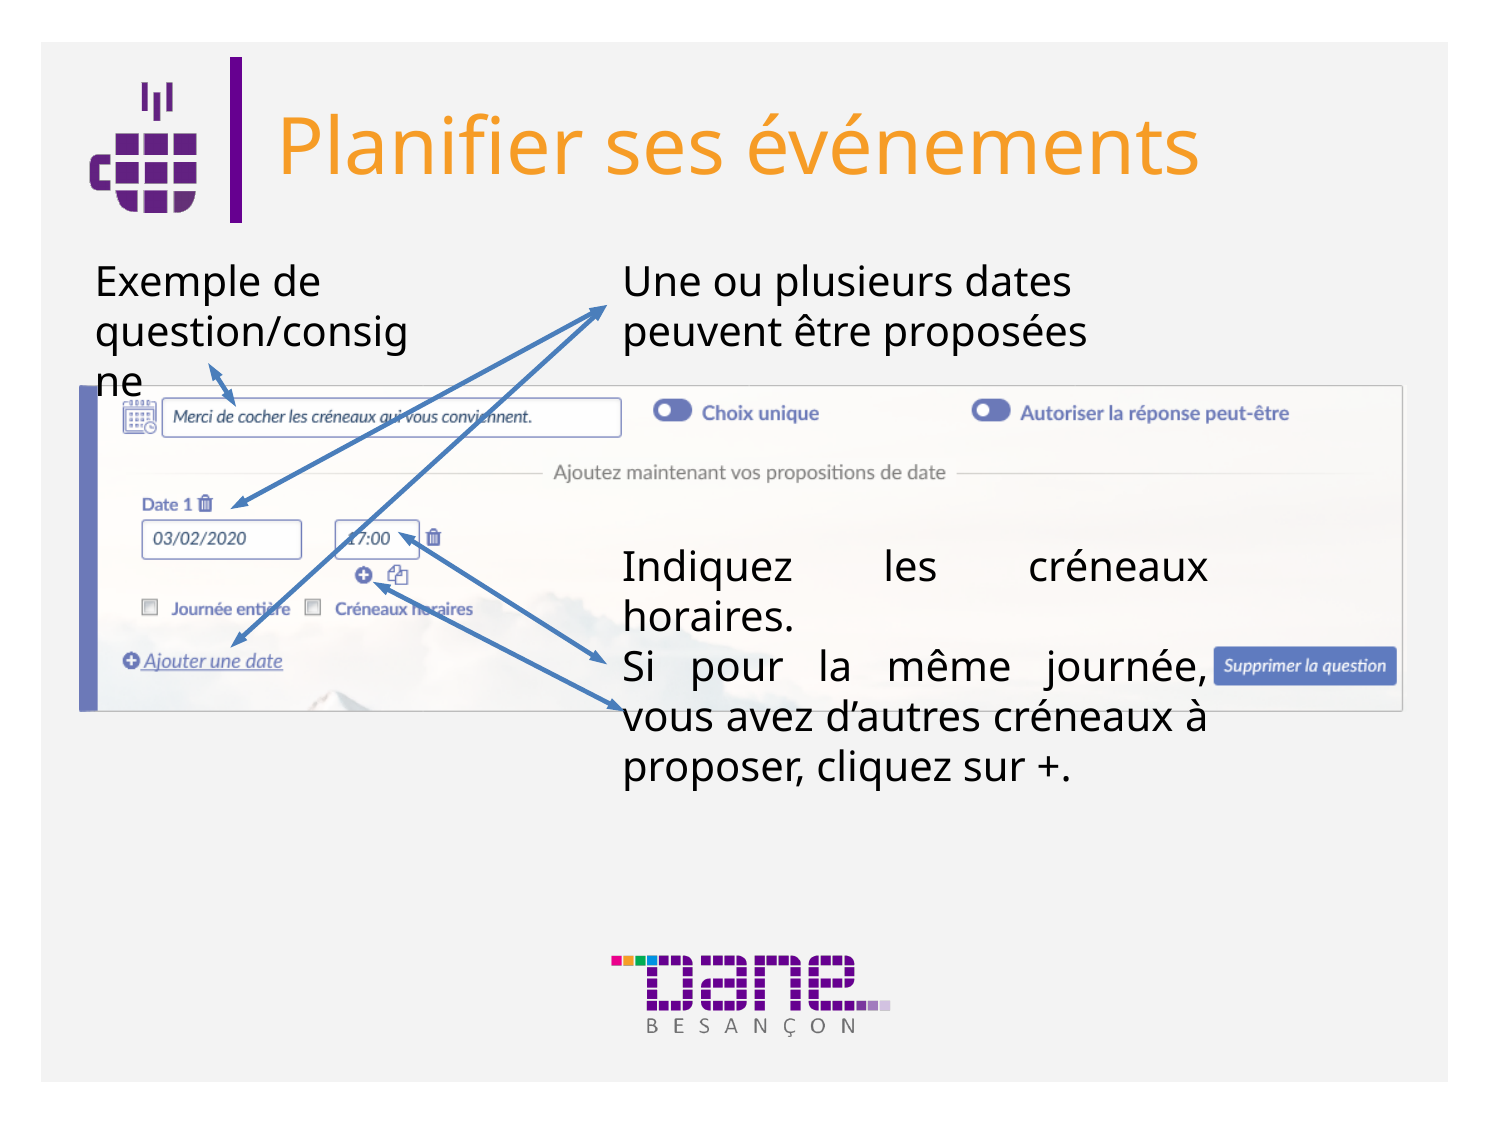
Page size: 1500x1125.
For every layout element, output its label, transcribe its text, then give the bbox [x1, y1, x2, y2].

picture [71, 73, 209, 222]
text_box Planifier ses événements [262, 88, 1224, 193]
picture [607, 952, 893, 1039]
text_box Indiquez les créneaux horaires. Si pour la même journée, vous avez d’autres créneaux à proposer, cliquez sur +. [607, 531, 1225, 749]
text_box [230, 57, 242, 223]
text_box Exemple de question/consigne [79, 246, 451, 364]
text_box Une ou plusieurs dates peuvent être proposées [607, 246, 1123, 364]
picture [79, 385, 1407, 712]
